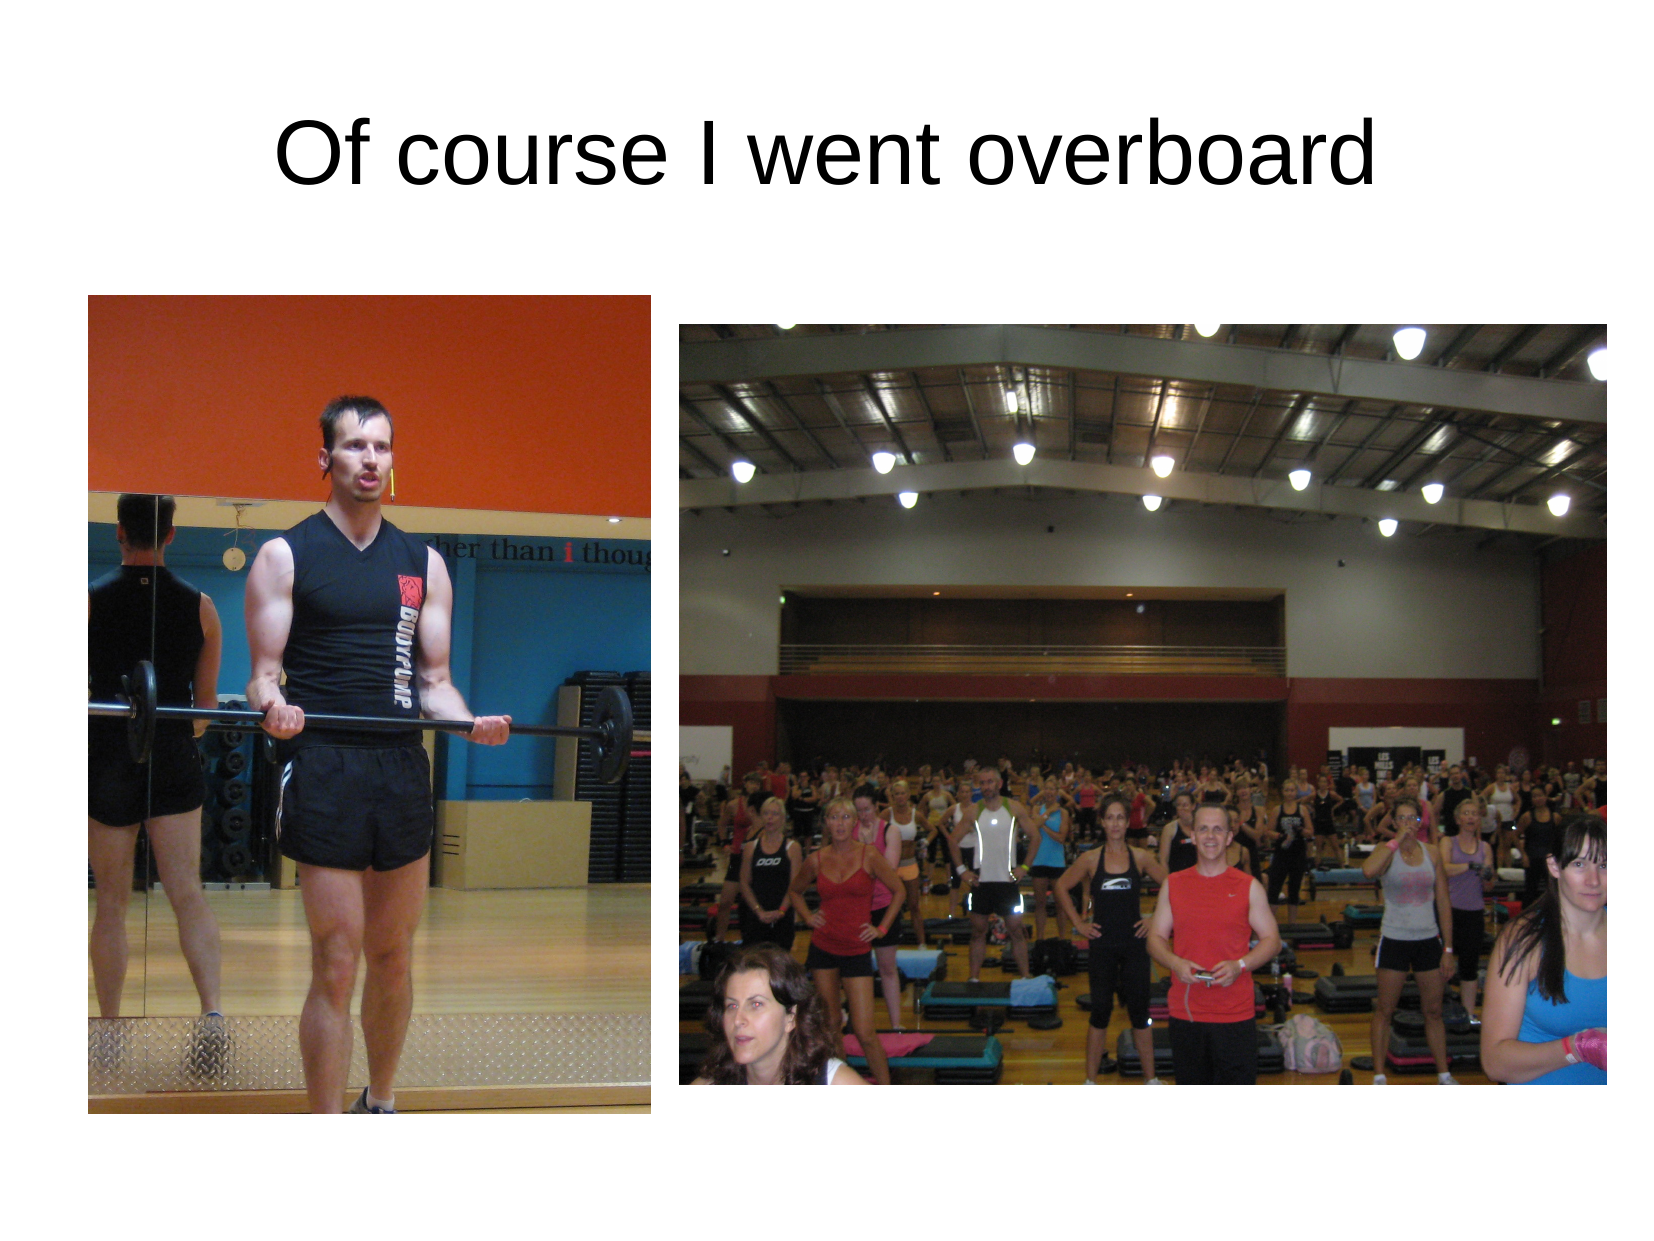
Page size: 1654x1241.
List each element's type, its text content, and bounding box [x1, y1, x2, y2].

picture [679, 324, 1607, 1085]
picture [88, 295, 651, 1114]
title Of course I went overboard [82, 49, 1571, 257]
